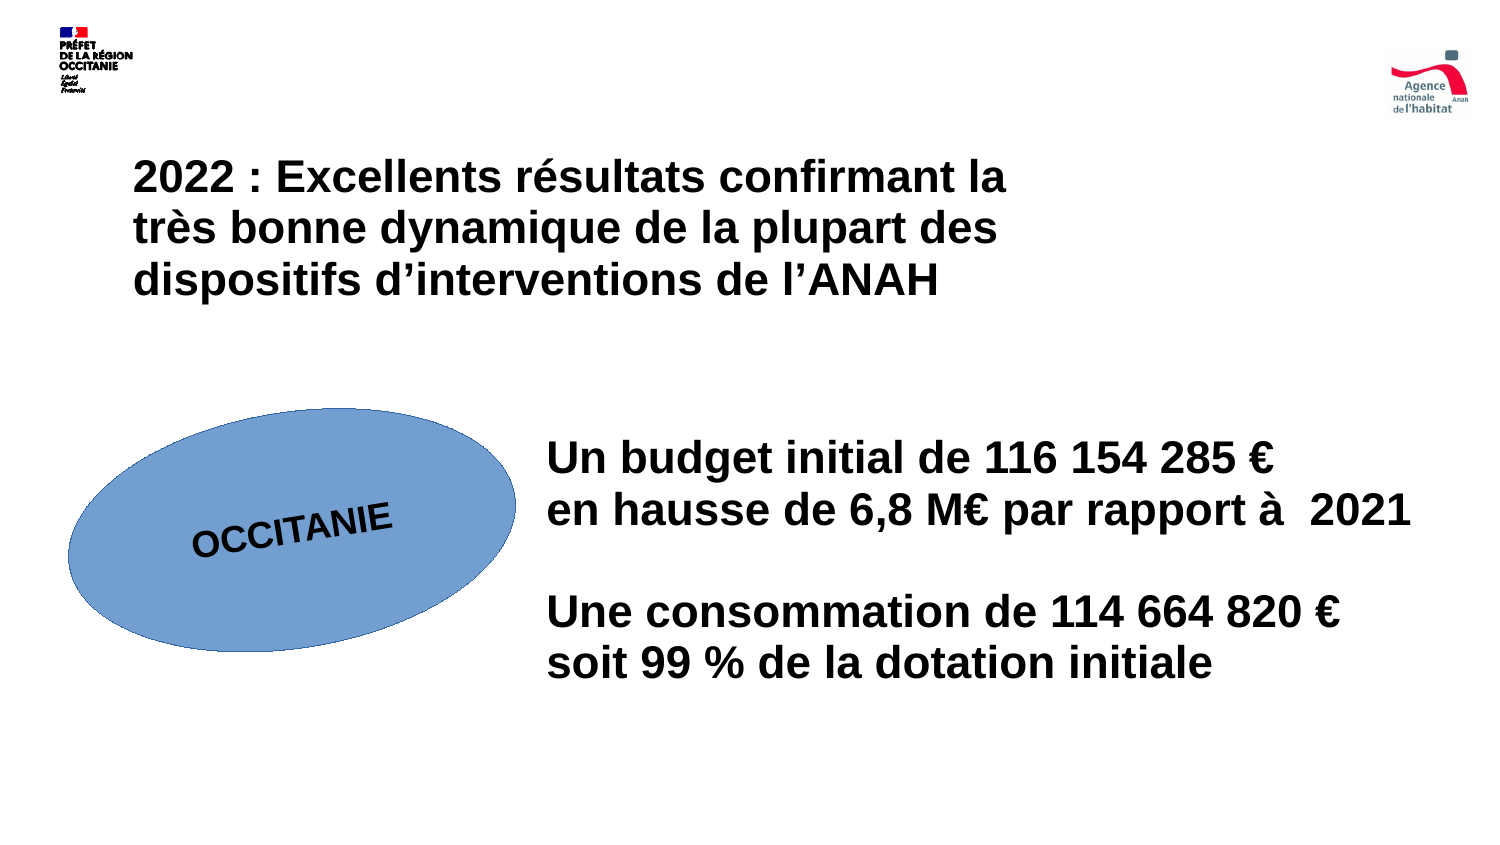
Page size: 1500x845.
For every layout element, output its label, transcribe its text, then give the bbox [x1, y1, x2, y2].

text_box Un budget initial de 116 154 285 € en hausse de 6,8 M€ par rapport à 2021 Une consommation de 114 664 820 € soit 99 % de la dotation initiale [531, 424, 1447, 748]
text_box 2022 : Excellents résultats confirmant la très bonne dynamique de la plupart des dispositifs d’interventions de l’ANAH [118, 143, 1093, 355]
picture [50, 17, 141, 101]
picture [1387, 46, 1473, 120]
text_box OCCITANIE [68, 408, 516, 652]
